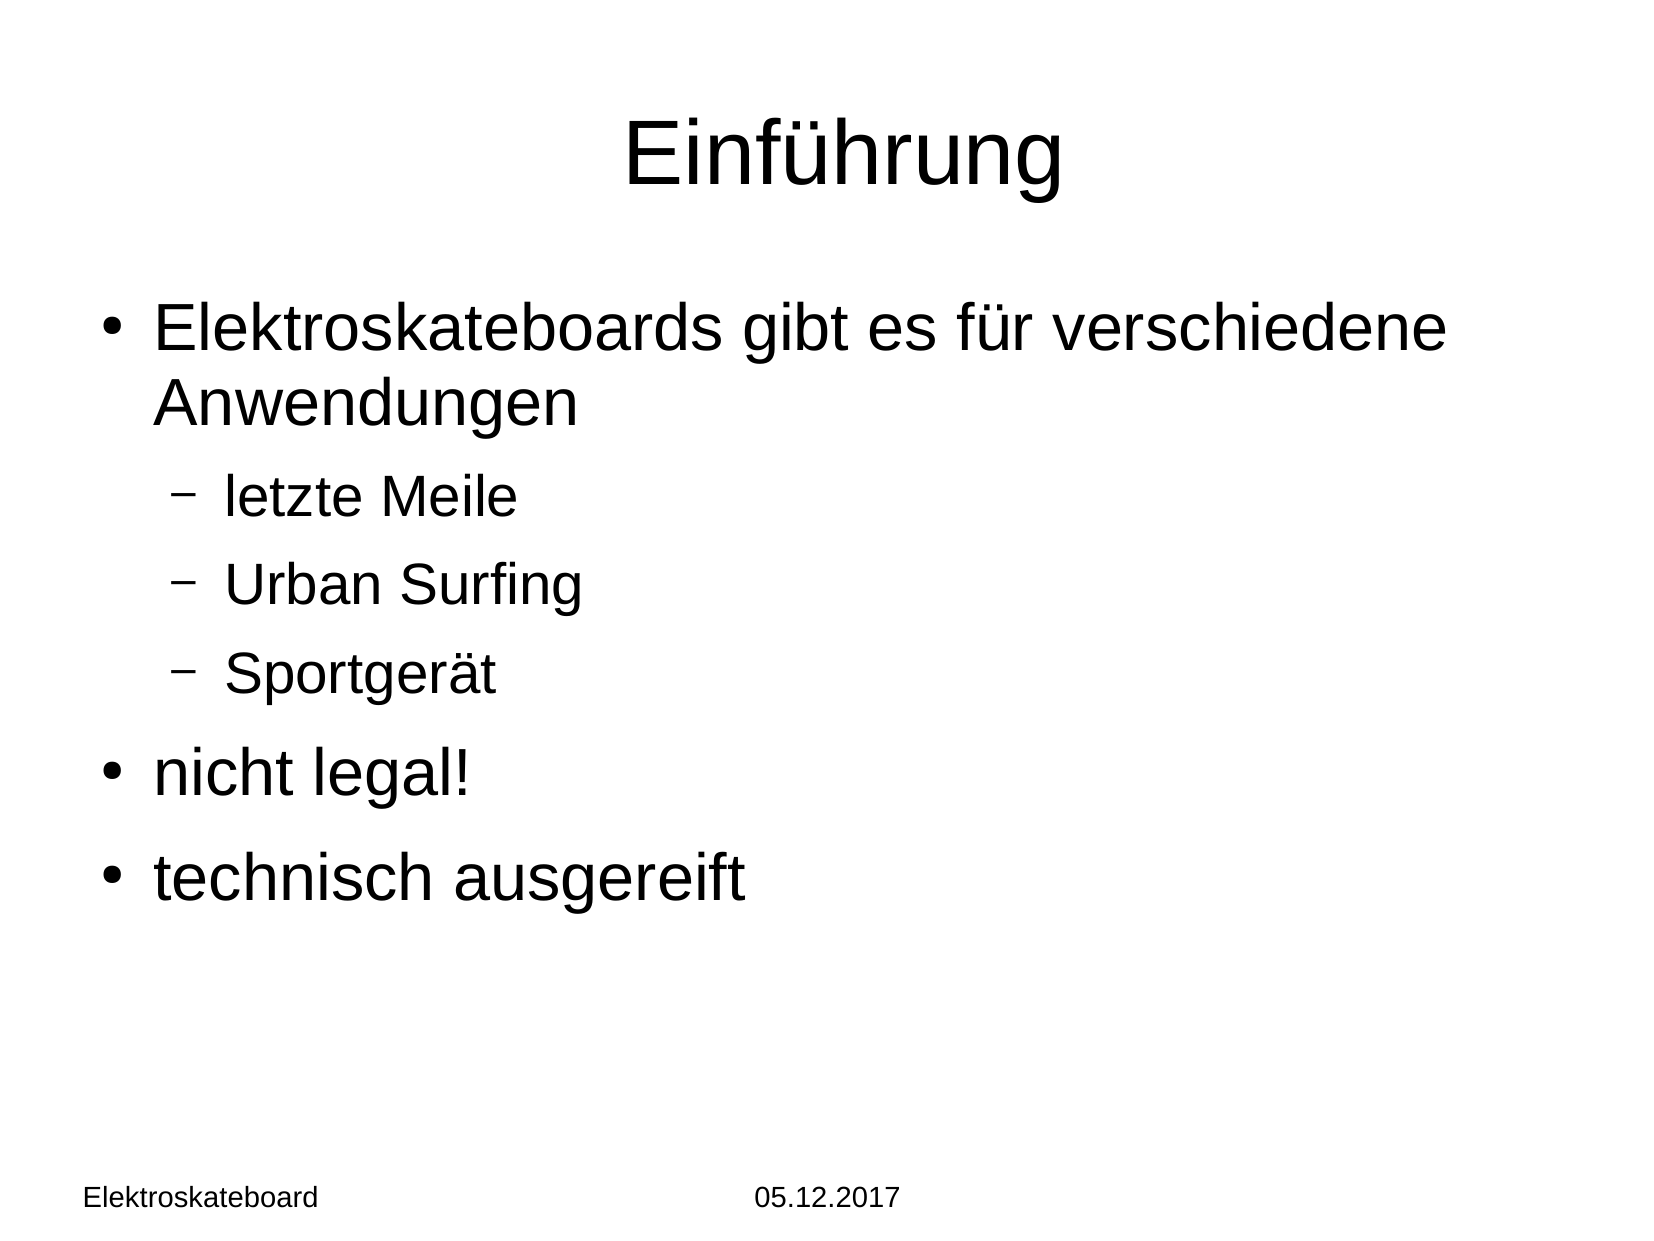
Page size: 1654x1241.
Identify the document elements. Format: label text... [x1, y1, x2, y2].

list Elektroskateboards gibt es für verschiedene Anwendungen letzte Meile Urban Surfing Sportgerät nicht legal! technisch ausgereift [82, 290, 1571, 1010]
title Einführung [82, 49, 1571, 257]
